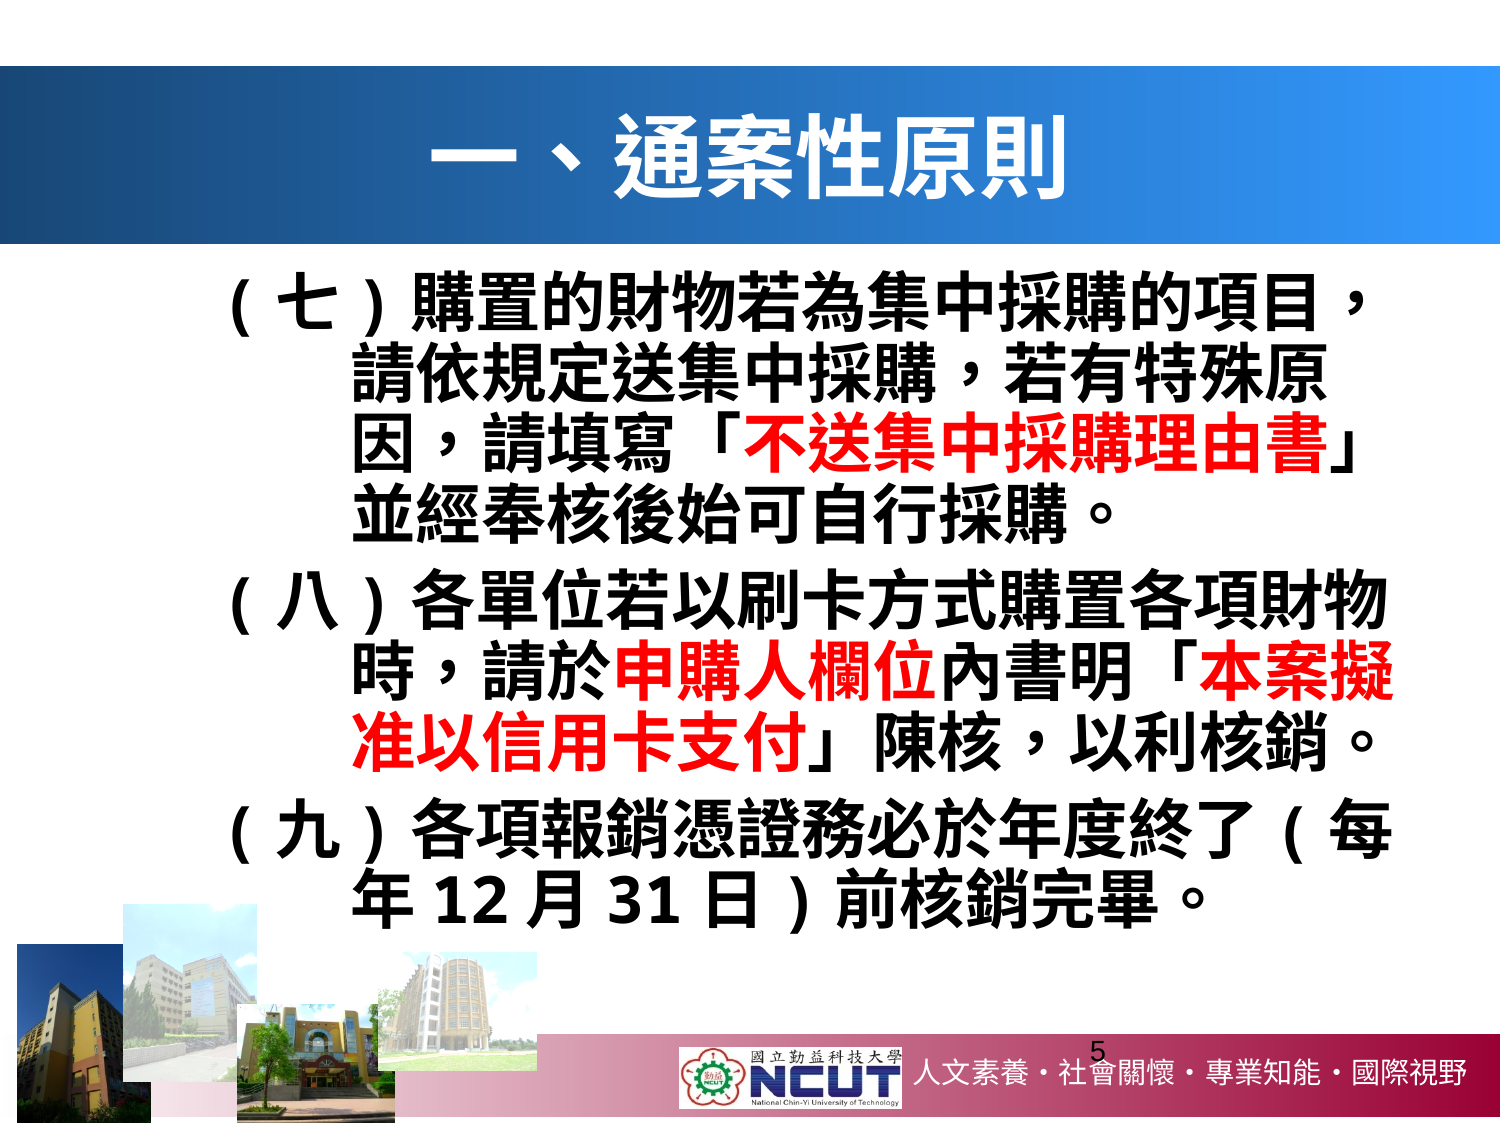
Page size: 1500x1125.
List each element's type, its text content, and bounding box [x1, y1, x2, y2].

list (七)購置的財物若為集中採購的項目，請依規定送集中採購，若有特殊原因，請填寫「不送集中採購理由書」並經奉核後始可自行採購。 (八)各單位若以刷卡方式購置各項財物時，請於申購人欄位內書明「本案擬准以信用卡支付」陳核，以利核銷。 (九)各項報銷憑證務必於年度終了(每年12月31日)前核銷完畢。 [75, 262, 1426, 1005]
title 一、通案性原則 [0, 66, 1500, 244]
text_box [1074, 1024, 1426, 1103]
